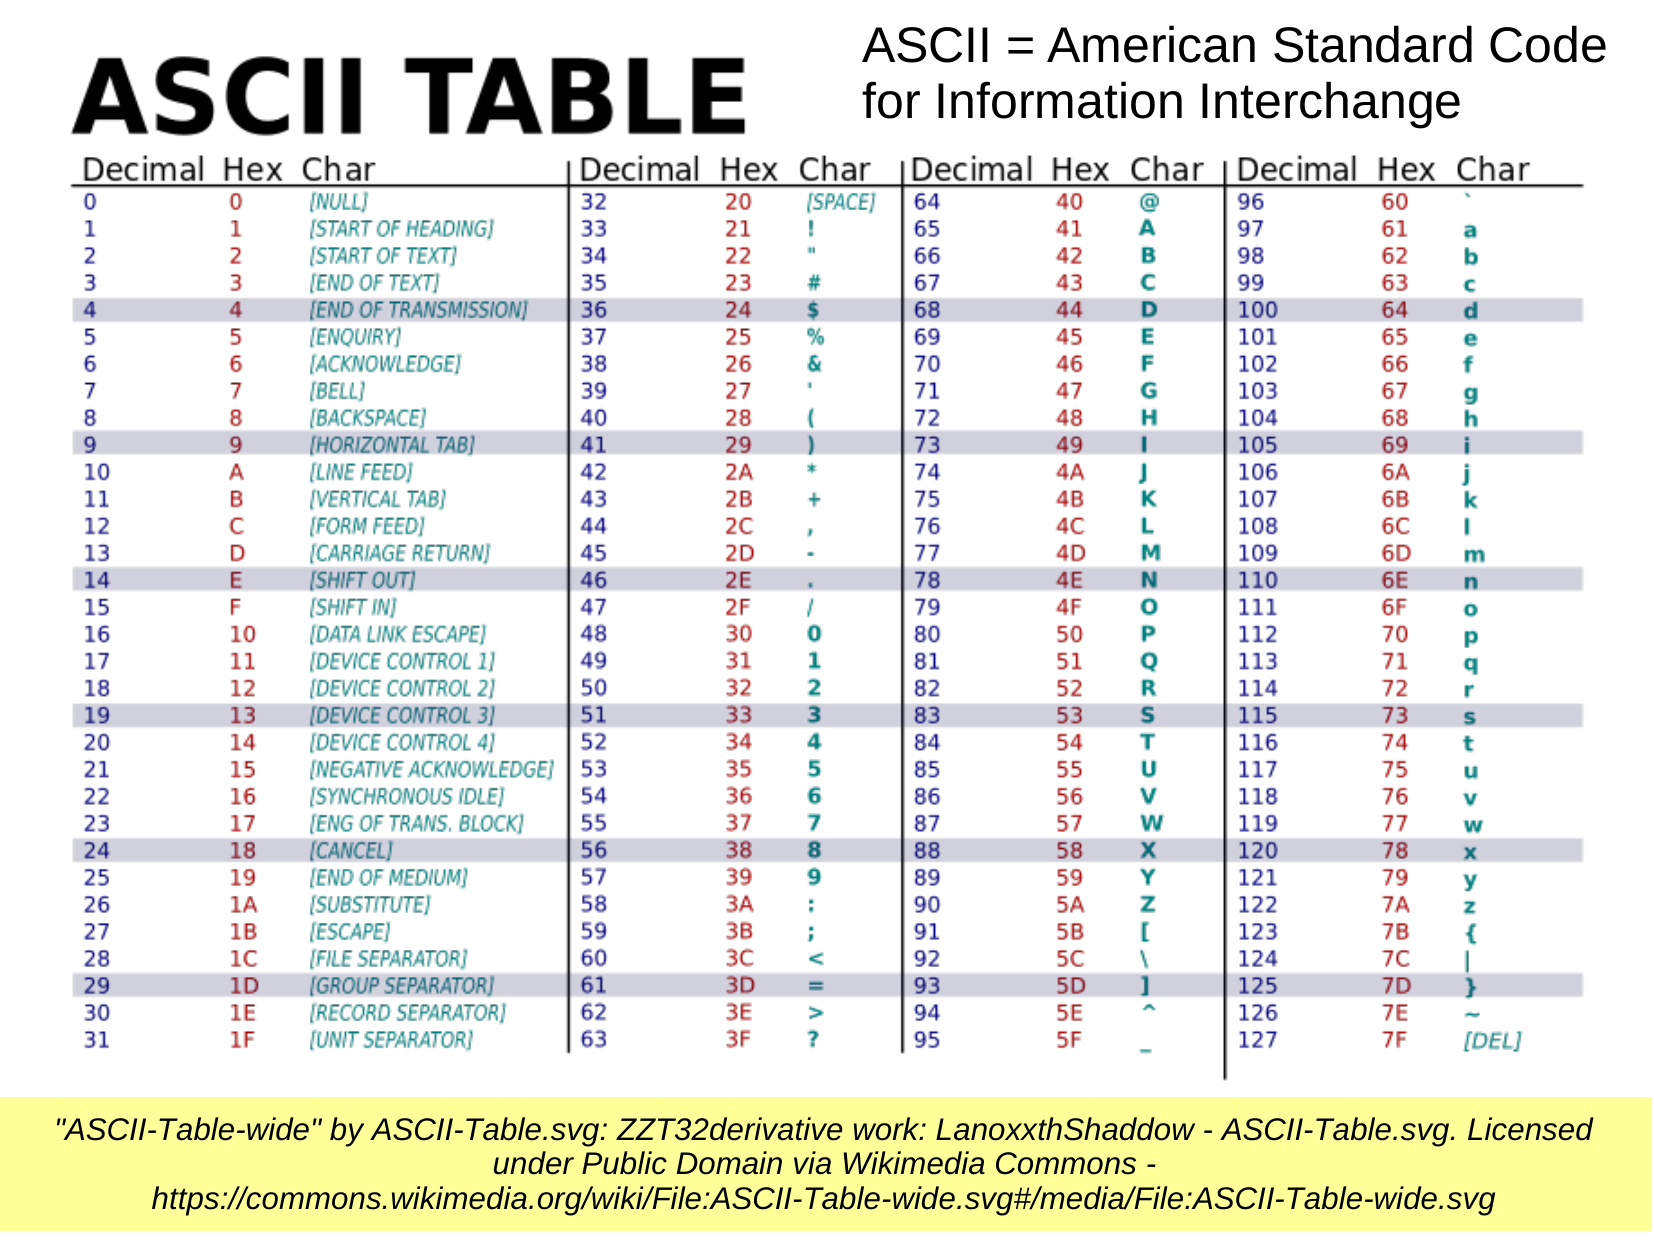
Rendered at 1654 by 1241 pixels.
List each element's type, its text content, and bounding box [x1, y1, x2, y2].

text_box ASCII = American Standard Code for Information Interchange [862, 17, 1635, 131]
text_box "ASCII-Table-wide" by ASCII-Table.svg: ZZT32derivative work: LanoxxthShaddow - ASCII-Table.svg. Licensed under Public Domain via Wikimedia Commons - https://commons.wikimedia.org/wiki/File:ASCII-Table-wide.svg#/media/File:ASCII-Table-wide.svg [0, 1098, 1651, 1230]
picture [37, 37, 1613, 1086]
